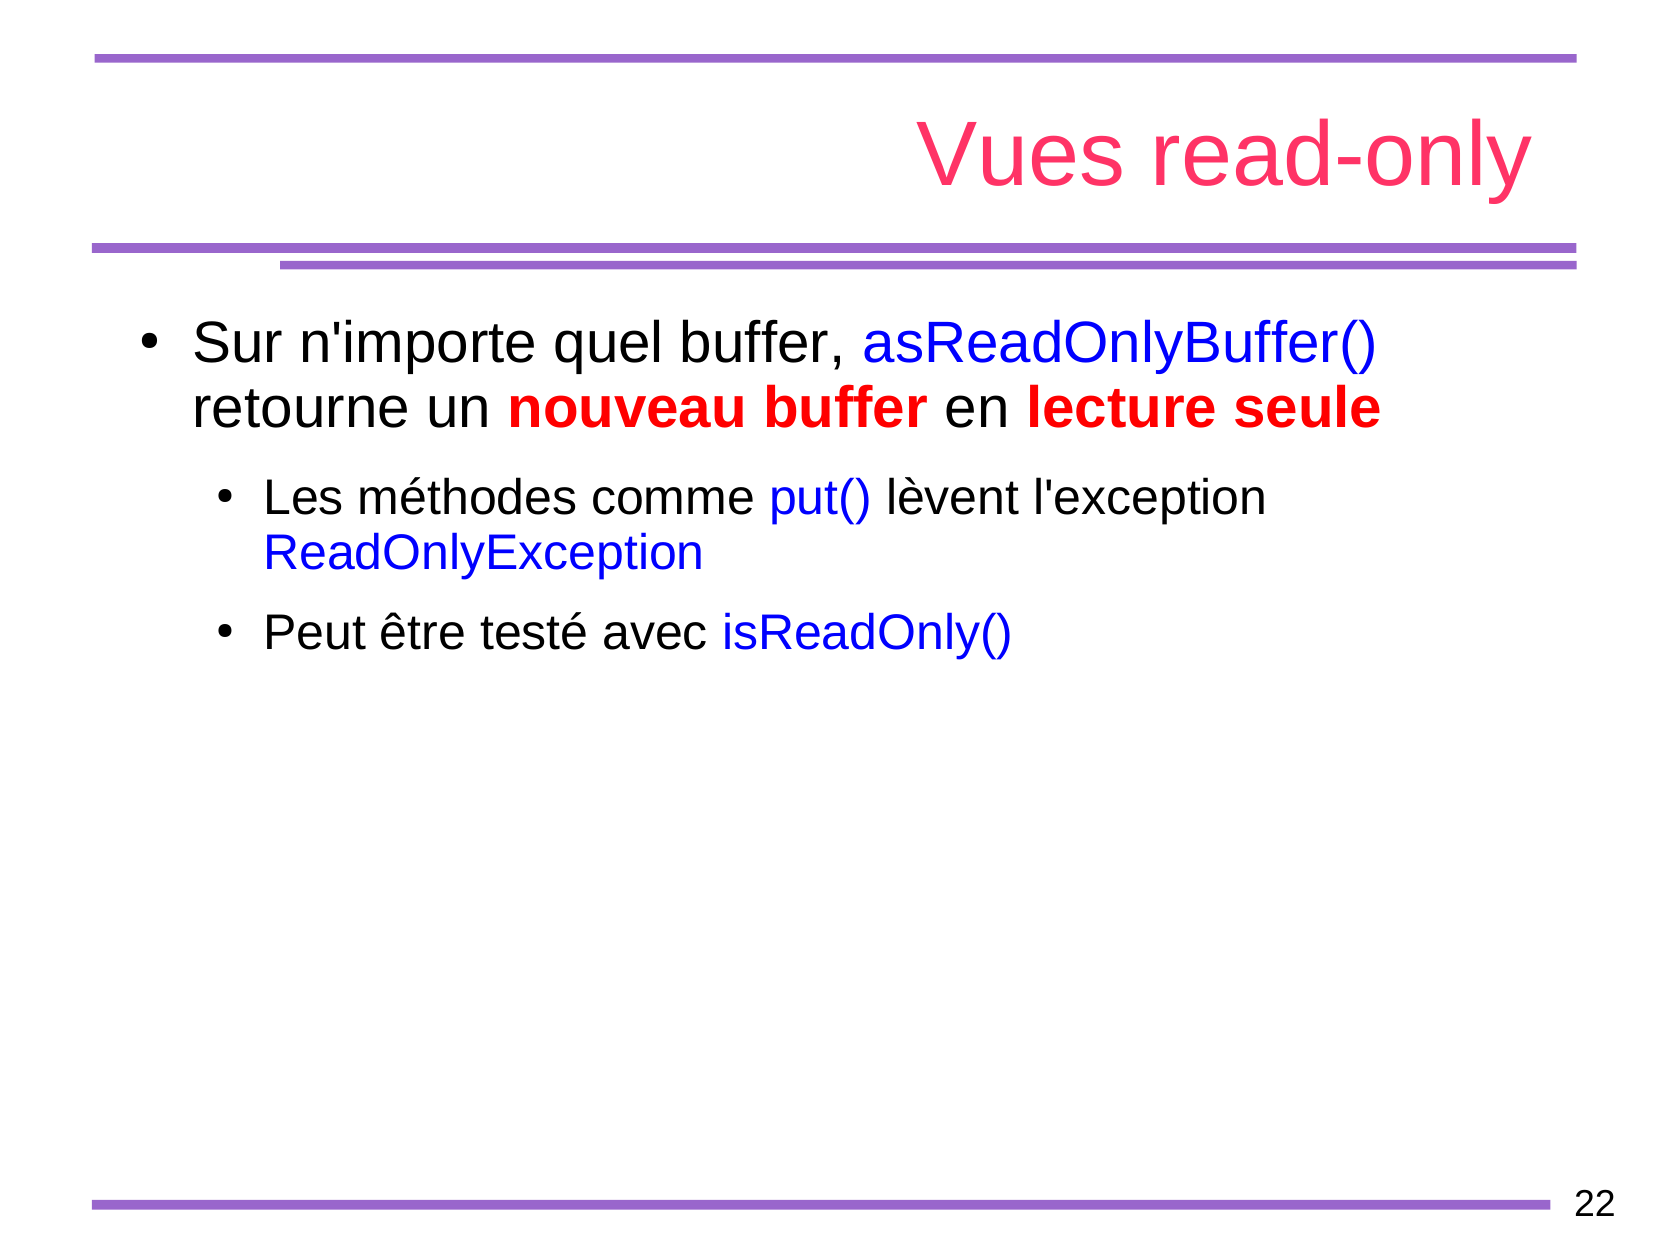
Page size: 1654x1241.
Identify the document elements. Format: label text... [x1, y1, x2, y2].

title Vues read-only [121, 49, 1534, 257]
list Sur n'importe quel buffer, asReadOnlyBuffer() retourne un nouveau buffer en lecture seule Les méthodes comme put() lèvent l'exception ReadOnlyException Peut être testé avec isReadOnly() [121, 309, 1534, 1162]
